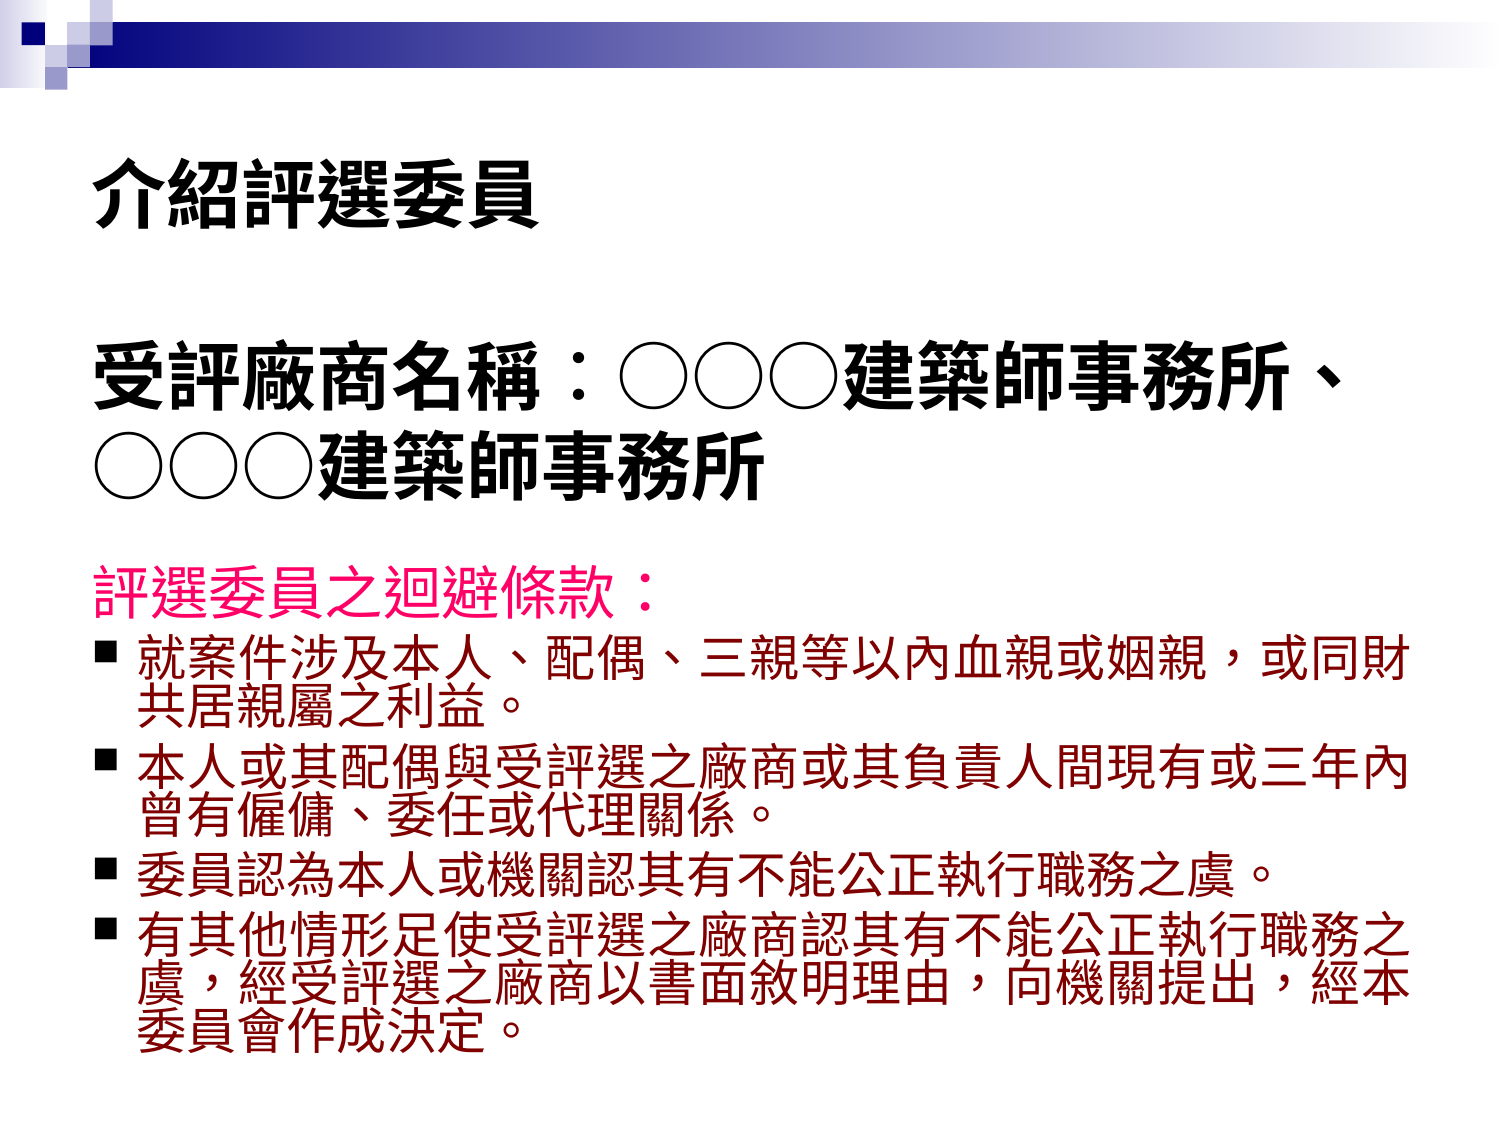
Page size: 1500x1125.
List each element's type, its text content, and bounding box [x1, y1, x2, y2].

text_box 受評廠商名稱：○○○建築師事務所、○○○建築師事務所 [76, 321, 1427, 504]
title 介紹評選委員 [76, 101, 1427, 284]
list 評選委員之迴避條款： 就案件涉及本人、配偶、三親等以內血親或姻親，或同財共居親屬之利益。 本人或其配偶與受評選之廠商或其負責人間現有或三年內曾有僱傭、委任或代理關係。 委員認為本人或機關認其有不能公正執行職務之虞。 有其他情形足使受評選之廠商認其有不能公正執行職務之虞，經受評選之廠商以書面敘明理由，向機關提出，經本委員會作成決定。 [76, 562, 1427, 1094]
